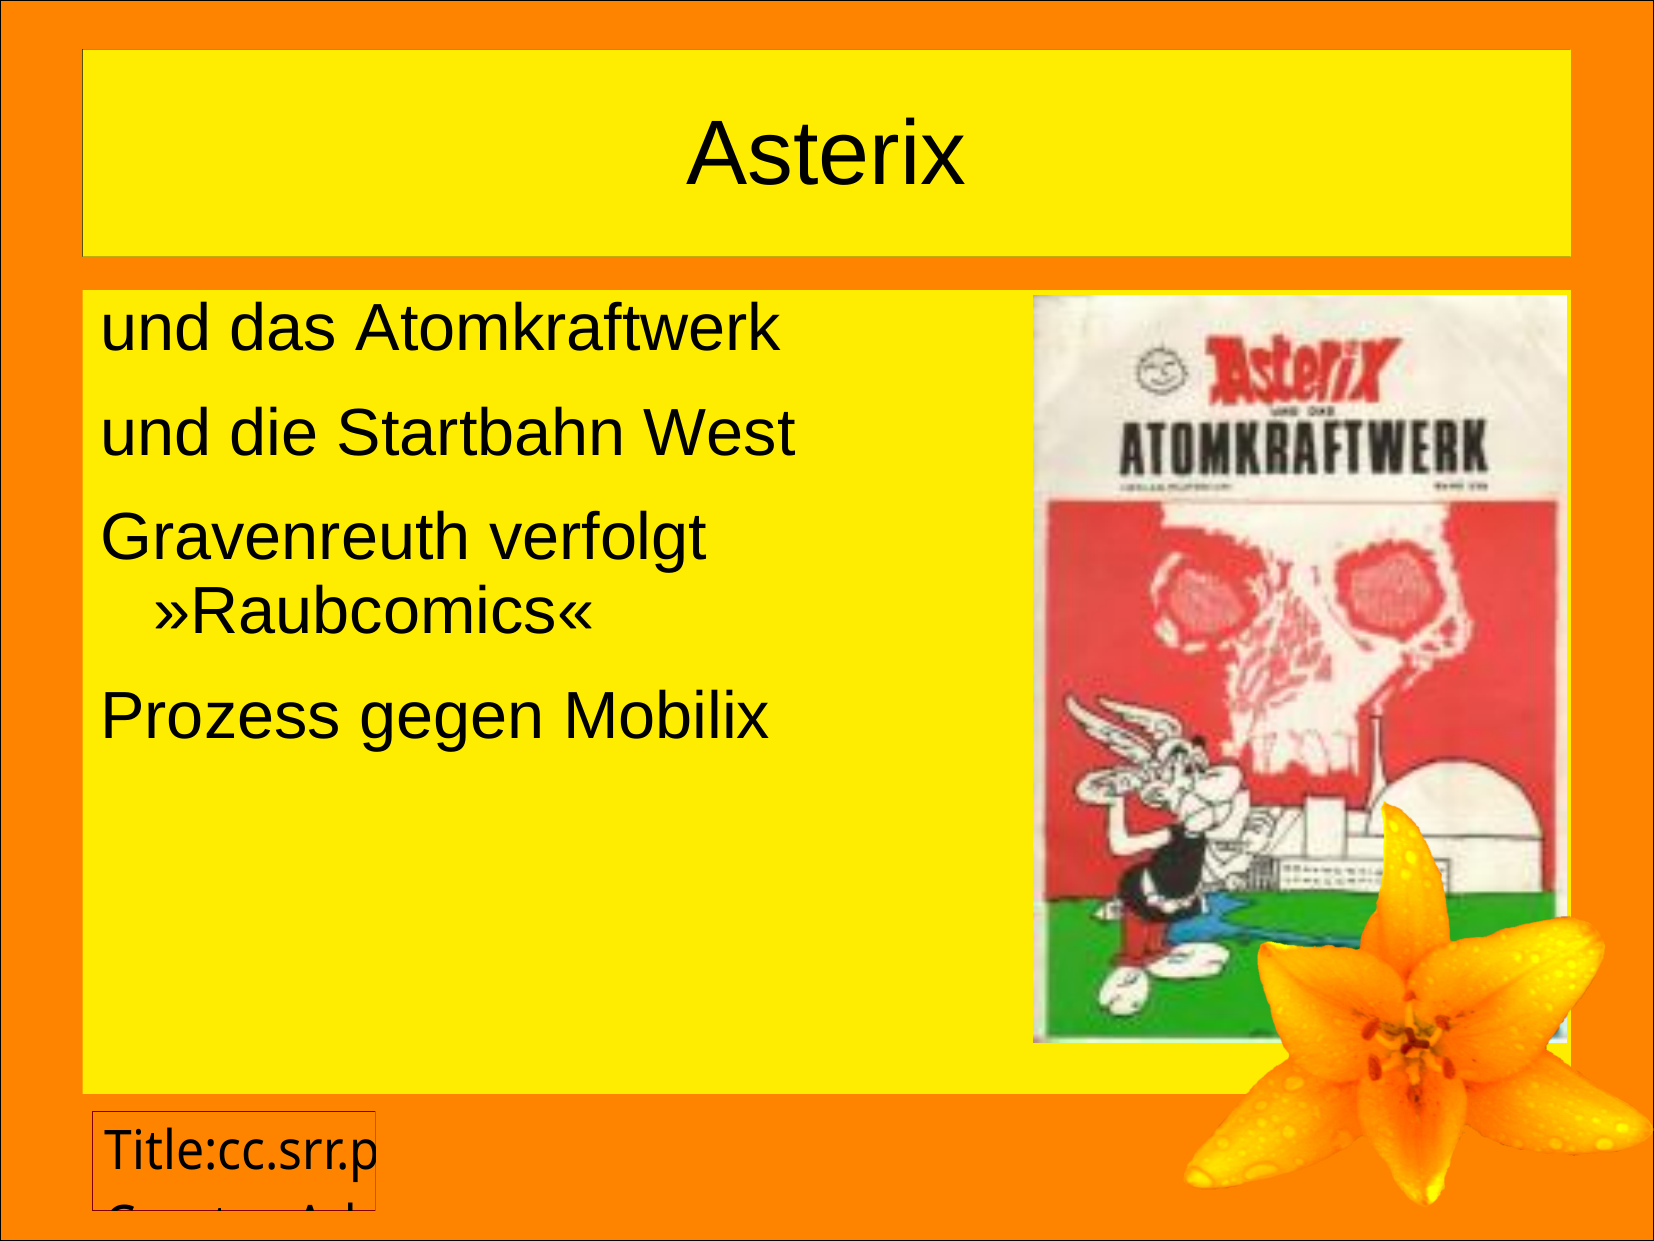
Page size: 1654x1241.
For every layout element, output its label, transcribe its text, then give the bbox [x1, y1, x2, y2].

picture [88, 1108, 376, 1211]
list und das Atomkraftwerk und die Startbahn West Gravenreuth verfolgt »Raubcomics« Prozess gegen Mobilix [82, 290, 1571, 1094]
title Asterix [82, 49, 1571, 257]
picture [1033, 295, 1654, 1241]
text_box [0, 0, 1654, 1241]
